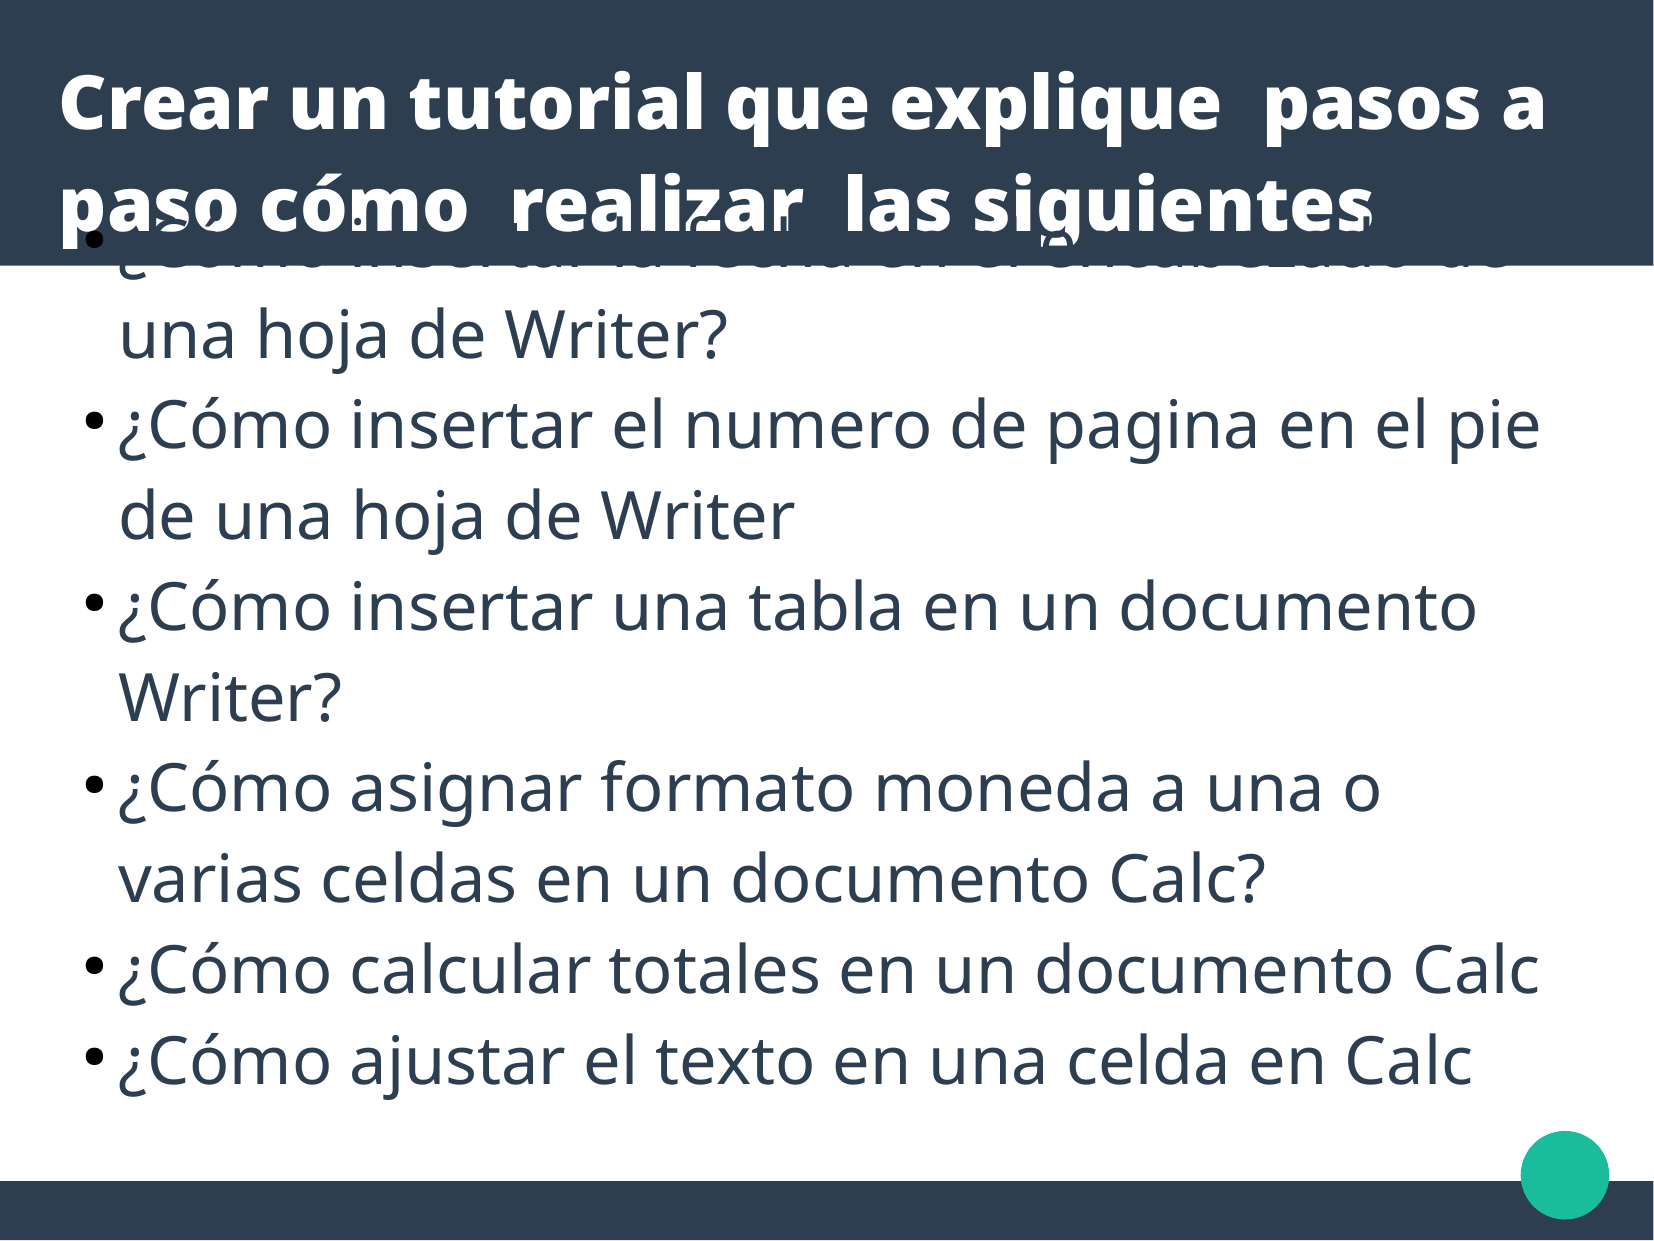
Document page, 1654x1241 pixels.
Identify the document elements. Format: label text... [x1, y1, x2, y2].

title Crear un tutorial que explique pasos a paso cómo realizar las siguientes acciones: [59, 49, 1595, 207]
subtitle ¿Cómo insertar la fecha en el encabezado de una hoja de Writer? ¿Cómo insertar el numero de pagina en el pie de una hoja de Writer ¿Cómo insertar una tabla en un documento Writer? ¿Cómo asignar formato moneda a una o varias celdas en un documento Calc? ¿Cómo calcular totales en un documento Calc ¿Cómo ajustar el texto en una celda en Calc [82, 271, 1571, 1028]
